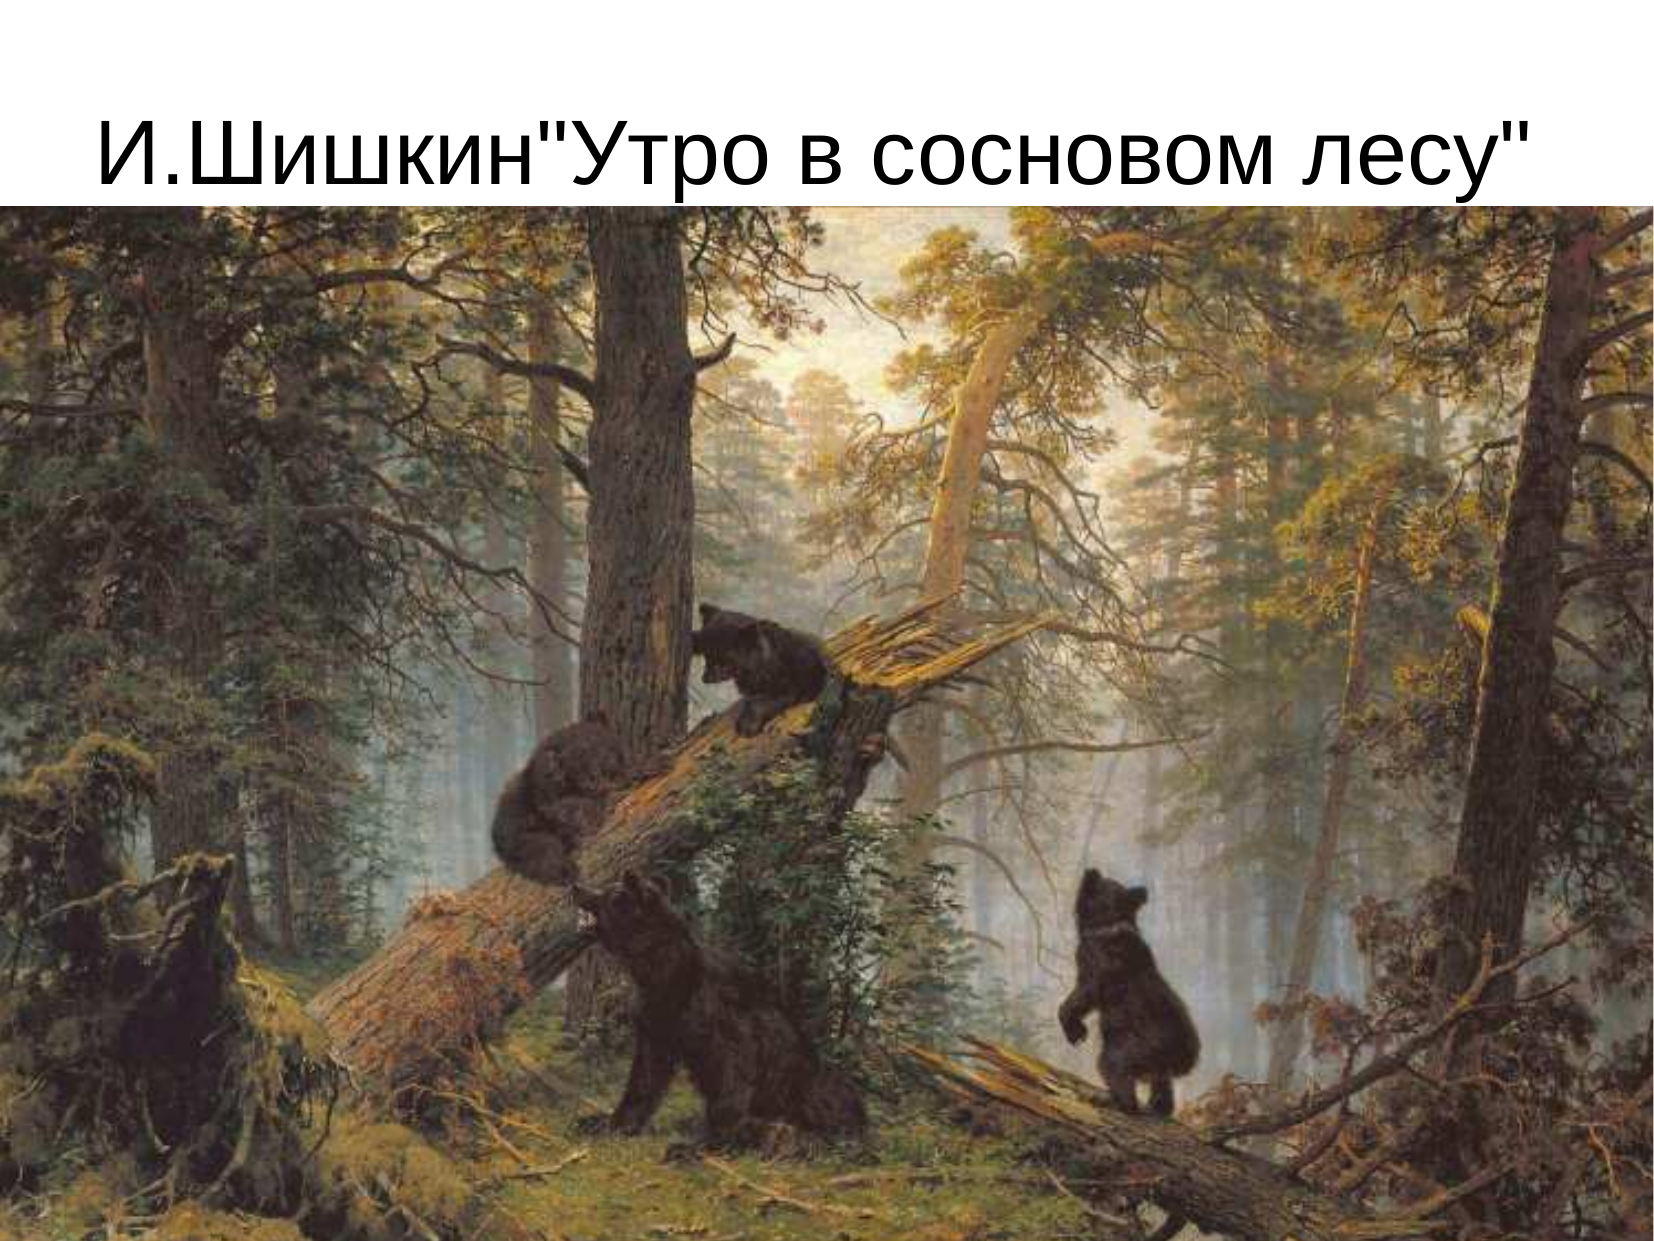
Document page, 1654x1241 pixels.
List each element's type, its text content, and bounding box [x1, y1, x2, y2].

title И.Шишкин"Утро в сосновом лесу" [82, 49, 1571, 206]
picture [0, 206, 1654, 1241]
